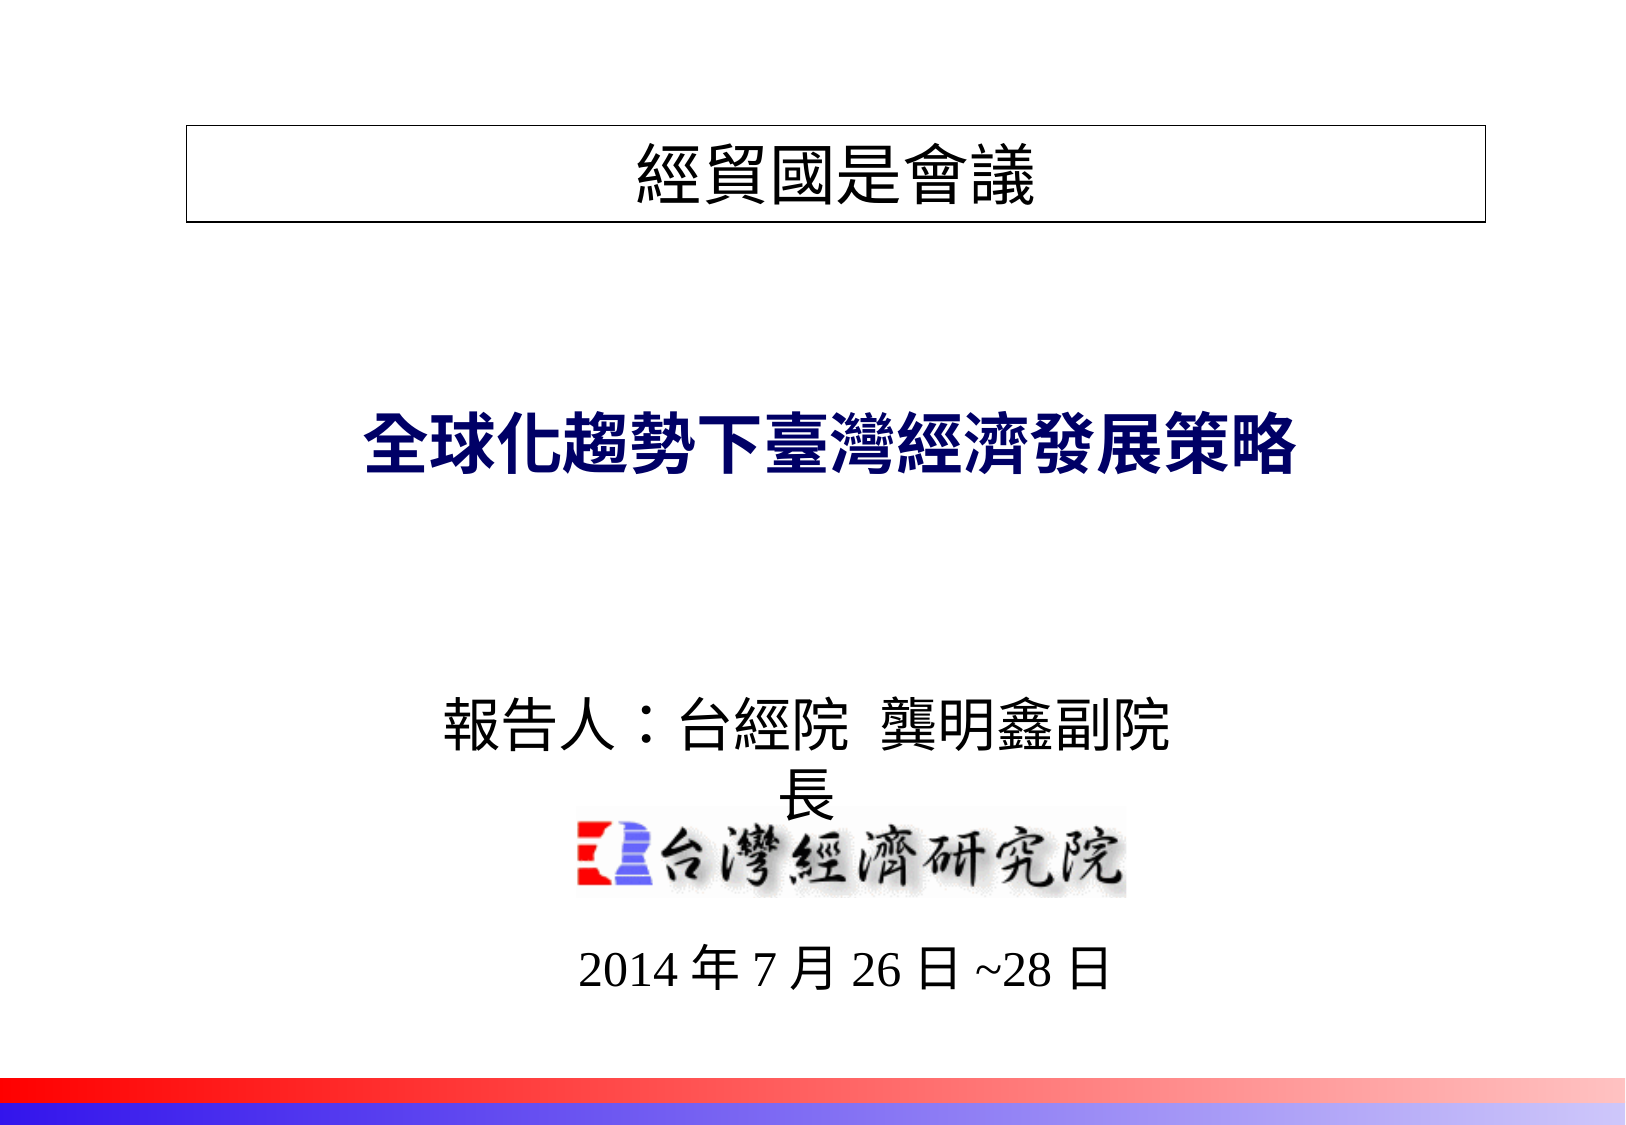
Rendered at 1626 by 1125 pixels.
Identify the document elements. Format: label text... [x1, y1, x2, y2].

title 全球化趨勢下臺灣經濟發展策略 [139, 361, 1521, 603]
text_box 經貿國是會議 [186, 125, 1486, 223]
text_box 報告人：台經院 龔明鑫副院長 [399, 680, 1215, 767]
subtitle 2014年7月26日~28日 [277, 928, 1415, 1013]
picture [576, 806, 1127, 898]
